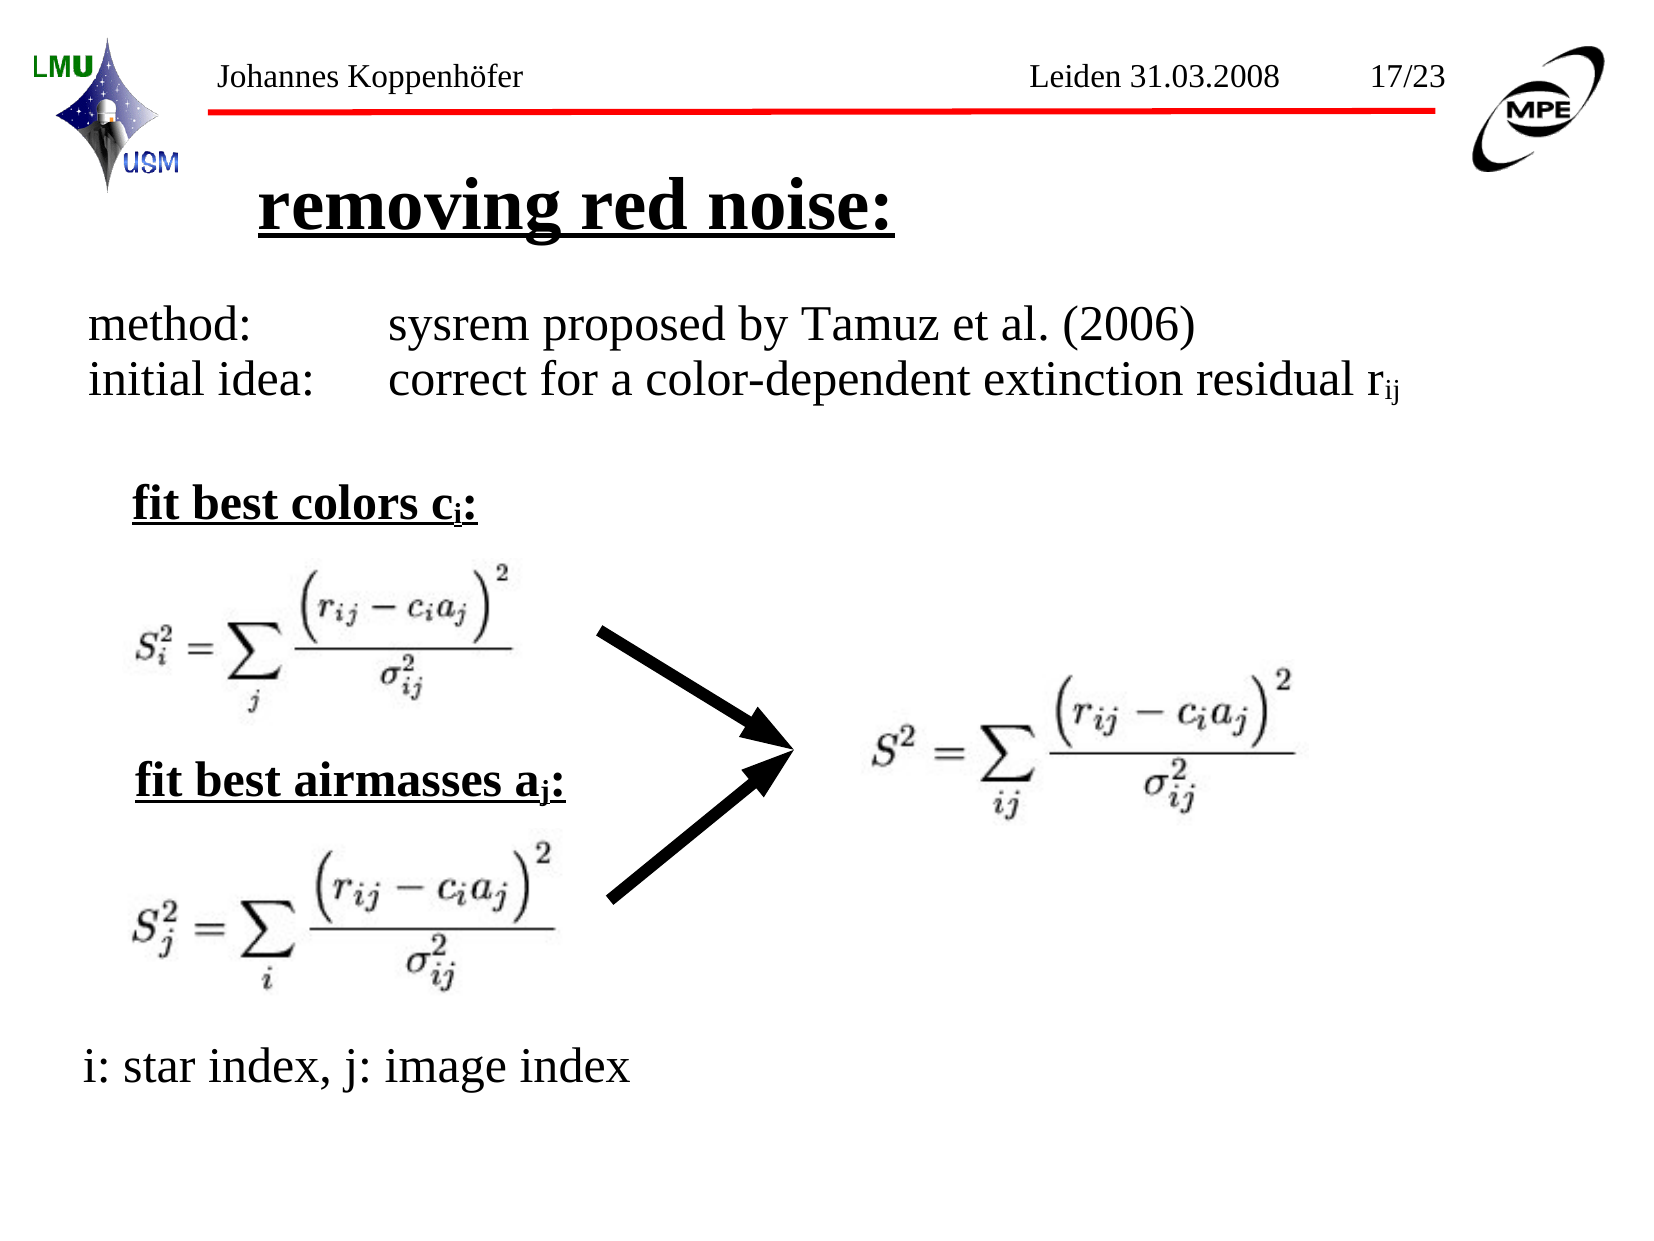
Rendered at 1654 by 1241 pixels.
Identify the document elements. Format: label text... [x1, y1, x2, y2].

picture [112, 828, 573, 1008]
picture [1472, 46, 1605, 172]
text_box i: star index, j: image index [82, 1037, 632, 1093]
text_box removing red noise: [258, 162, 896, 246]
text_box fit best colors ci: [132, 474, 479, 547]
text_box method: sysrem proposed by Tamuz et al. (2006) initial idea: correct for a color-dependent extinction residual rij [88, 295, 1401, 423]
picture [122, 558, 531, 728]
picture [860, 659, 1309, 830]
text_box Johannes Koppenhöfer [217, 57, 525, 95]
text_box Leiden 31.03.2008 [1029, 57, 1342, 95]
picture [32, 35, 182, 194]
text_box 17/23 [1369, 57, 1455, 95]
text_box fit best airmasses aj: [134, 752, 567, 825]
